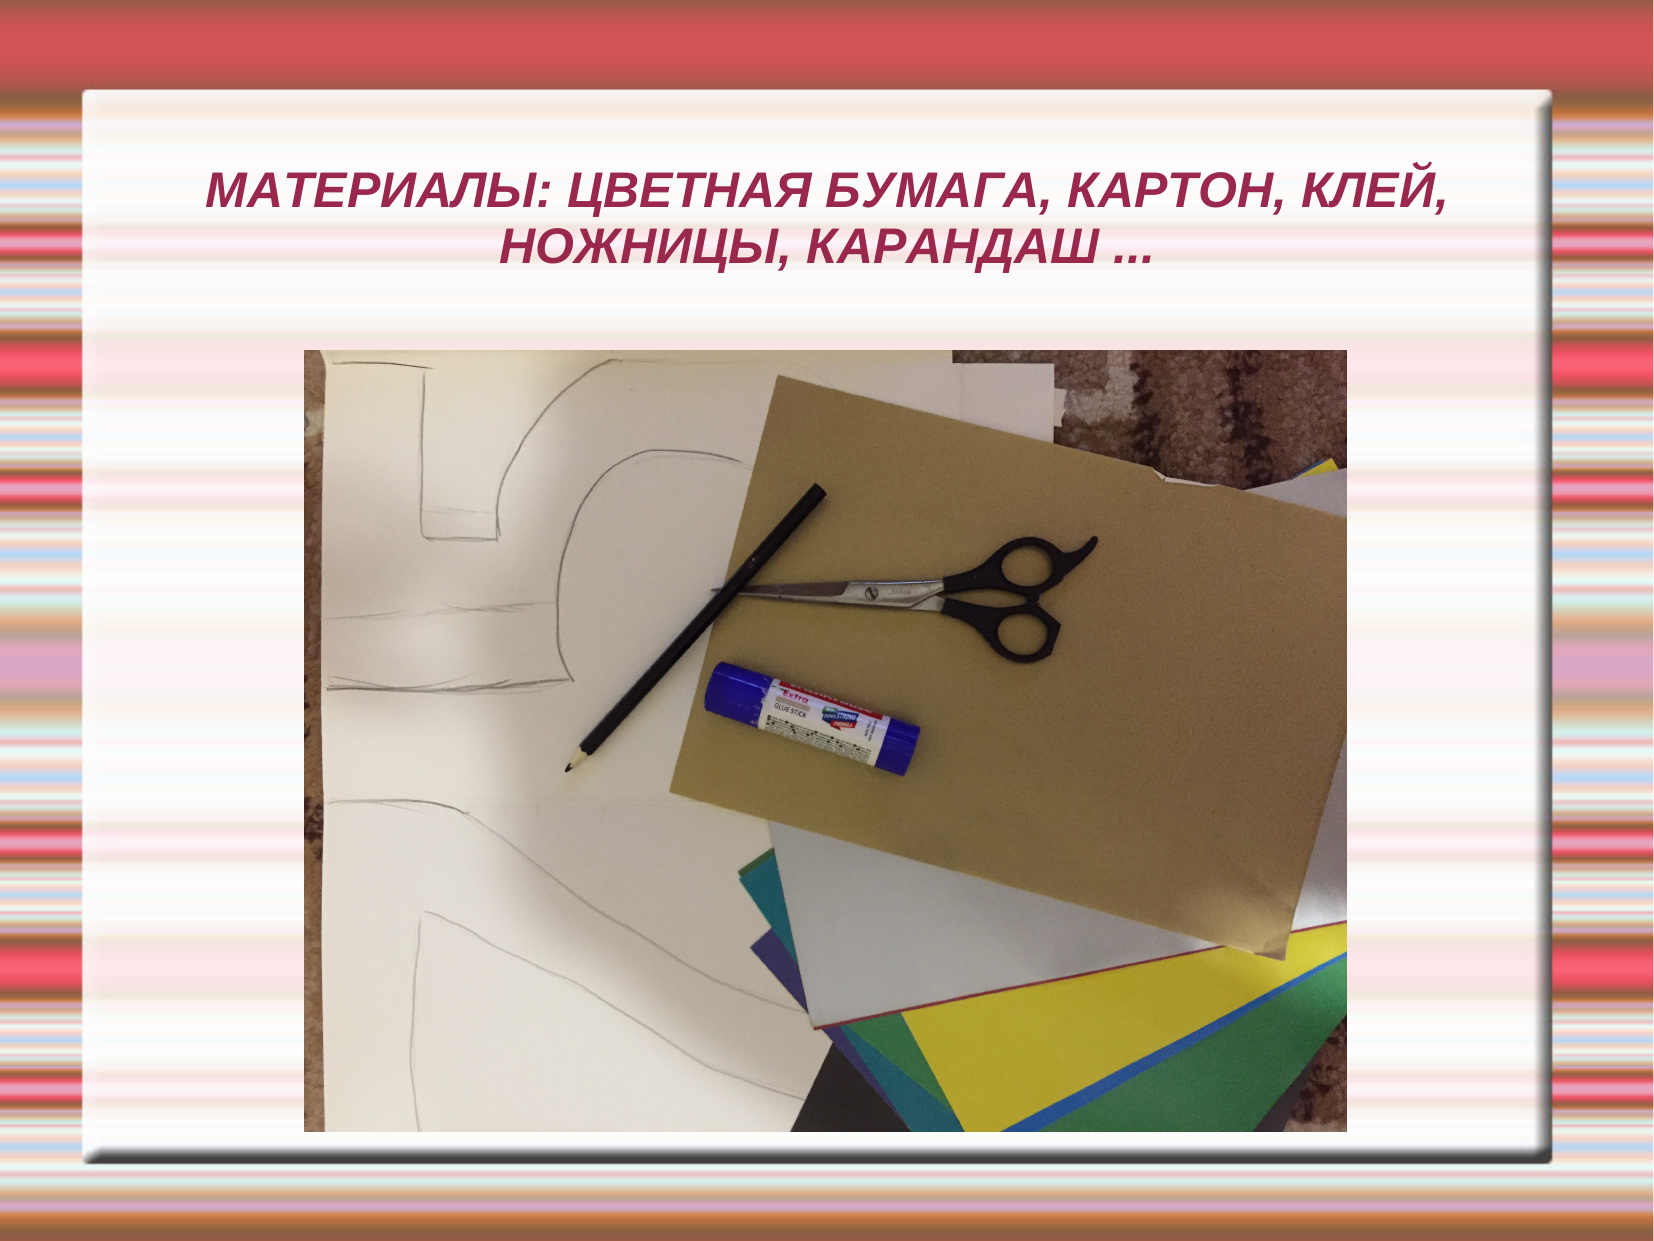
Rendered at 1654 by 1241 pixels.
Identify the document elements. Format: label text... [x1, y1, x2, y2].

picture [0, 0, 1654, 1241]
title МАТЕРИАЛЫ: ЦВЕТНАЯ БУМАГА, КАРТОН, КЛЕЙ, НОЖНИЦЫ, КАРАНДАШ ... [121, 114, 1534, 322]
